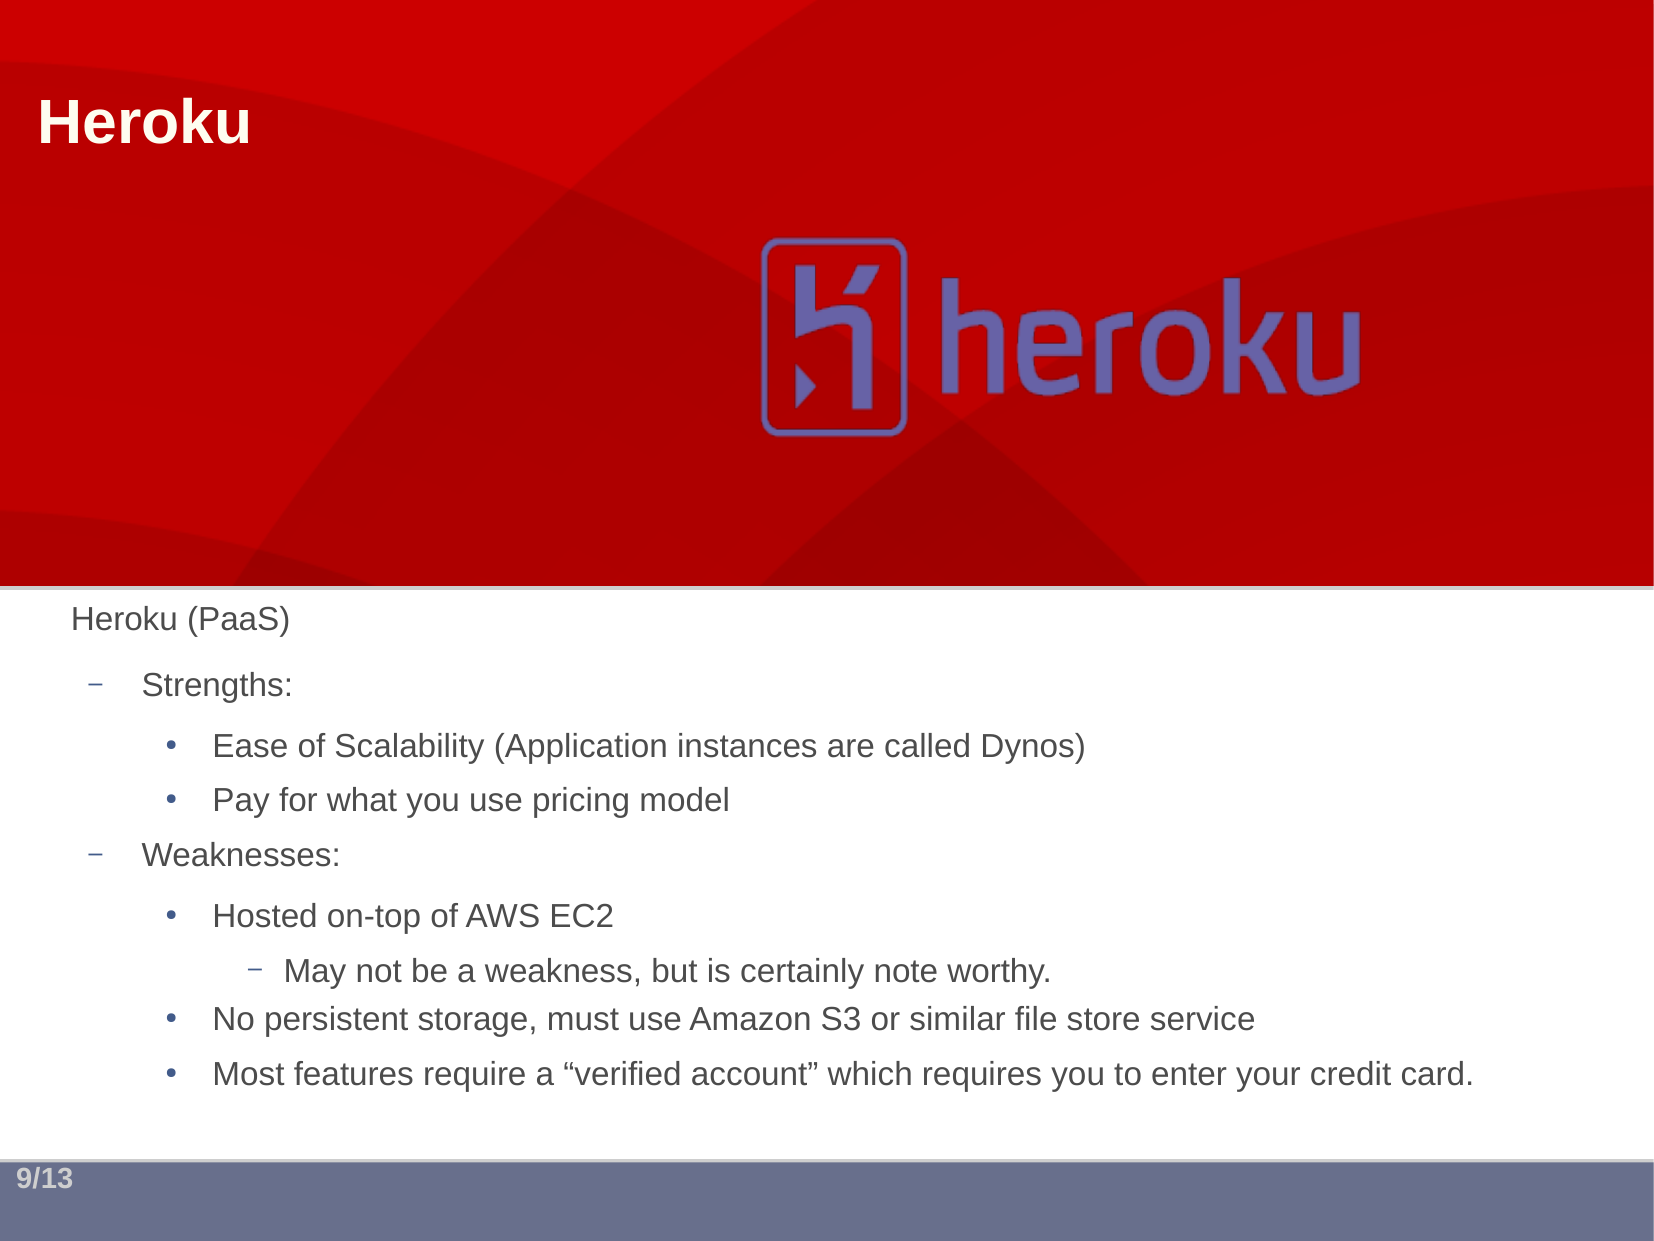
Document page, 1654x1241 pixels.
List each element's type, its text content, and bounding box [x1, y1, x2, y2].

picture [0, 0, 1654, 586]
title Heroku [37, 55, 1526, 188]
list Heroku (PaaS) Strengths: Ease of Scalability (Application instances are called Dynos) Pay for what you use pricing model Weaknesses: Hosted on-top of AWS EC2 May not be a weakness, but is certainly note worthy. No persistent storage, must use Amazon S3 or similar file store service Most features require a “verified account” which requires you to enter your credit card. [0, 600, 1530, 1220]
